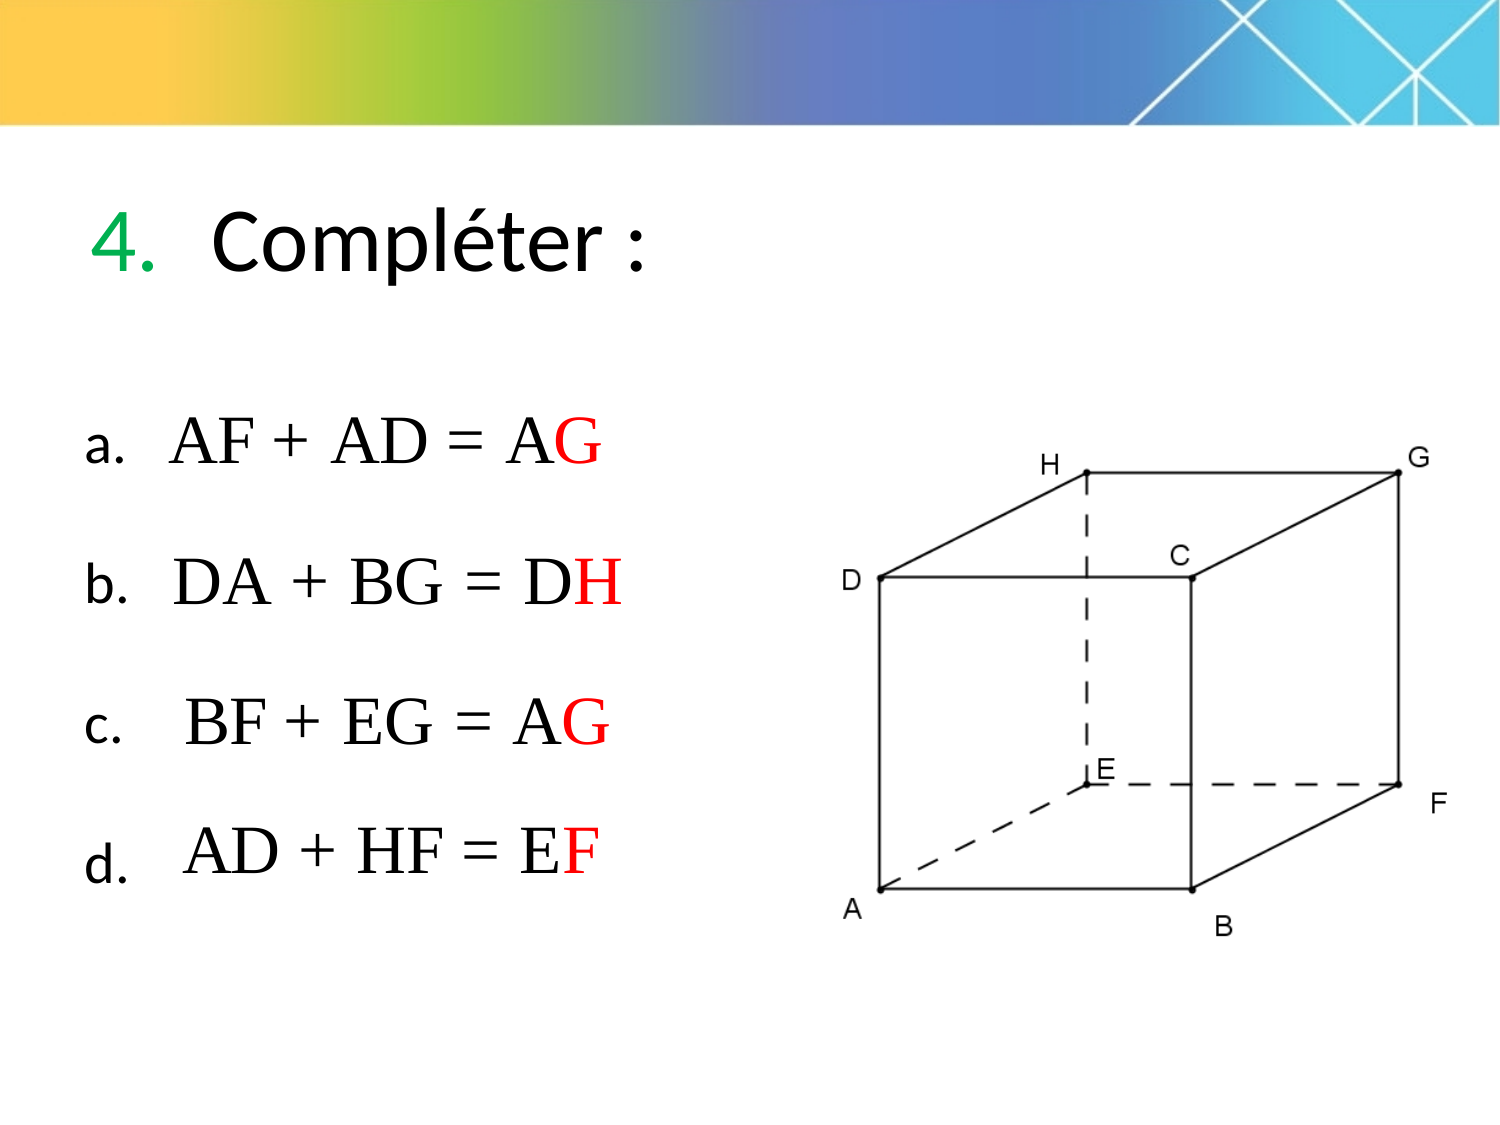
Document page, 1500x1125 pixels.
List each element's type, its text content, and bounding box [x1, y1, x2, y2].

picture [0, 0, 1500, 127]
chart [164, 808, 618, 882]
text_box a. b. c. d. [70, 397, 493, 903]
chart [166, 679, 632, 757]
picture [782, 433, 1500, 973]
chart [154, 539, 643, 616]
chart [150, 398, 624, 476]
title Compléter : [75, 163, 1426, 305]
